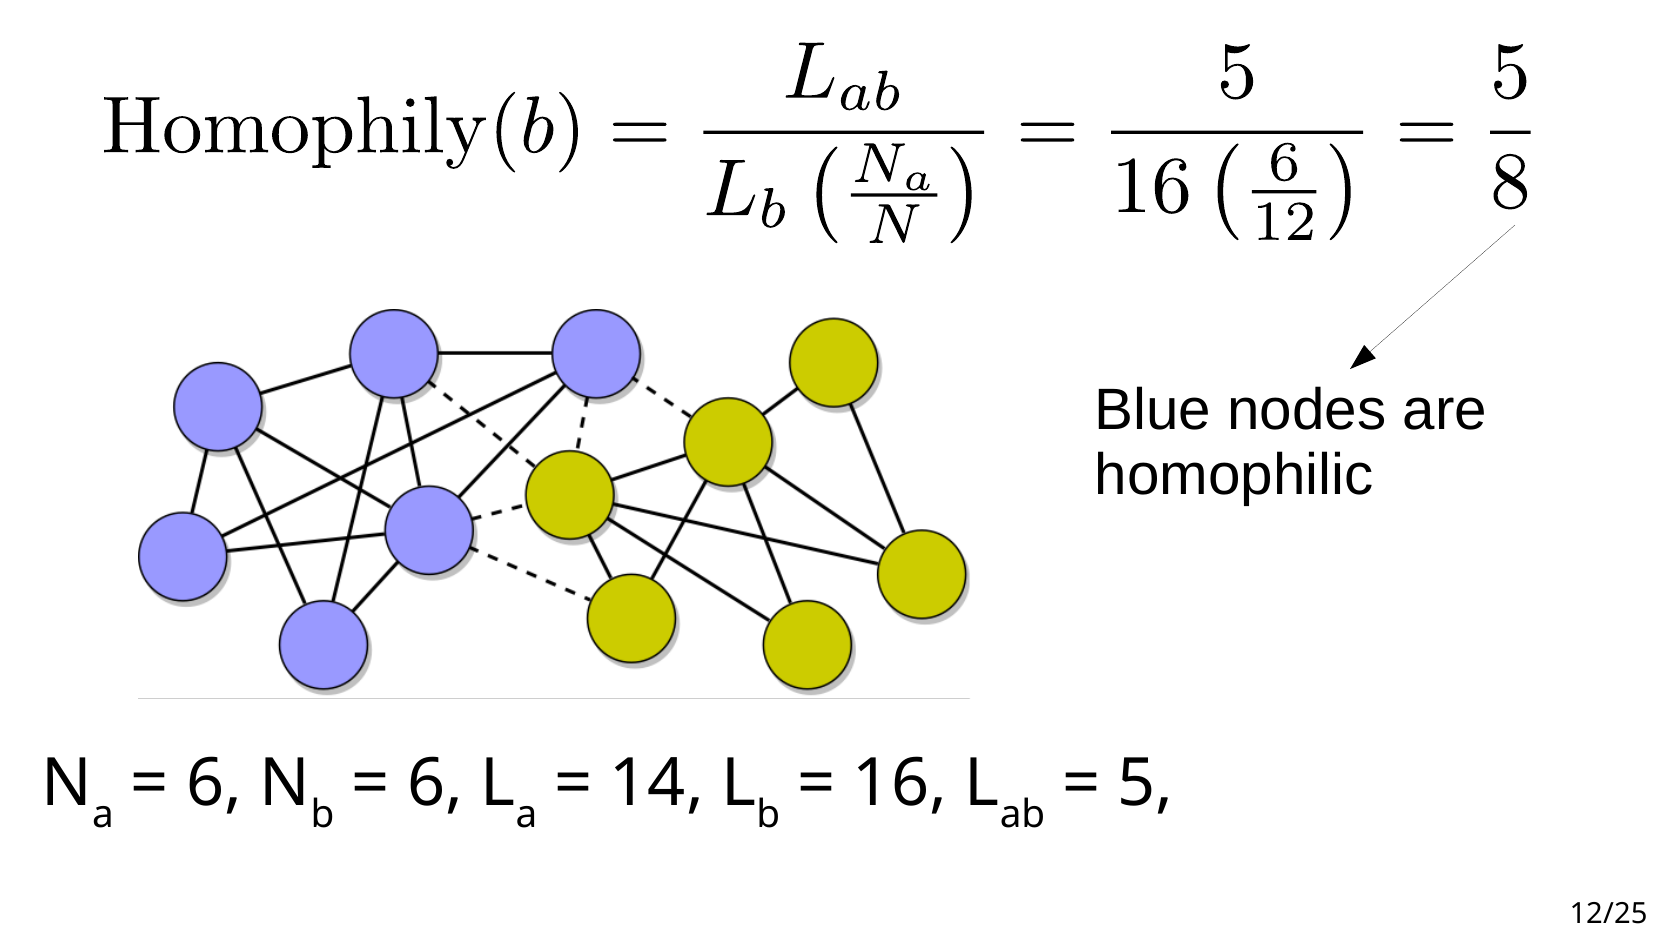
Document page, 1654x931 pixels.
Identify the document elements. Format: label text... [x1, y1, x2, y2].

picture [138, 309, 971, 700]
text_box Blue nodes are homophilic [1080, 369, 1591, 531]
picture [98, 39, 1534, 247]
title Na = 6, Nb = 6, La = 14, Lb = 16, Lab = 5, [41, 705, 1332, 869]
